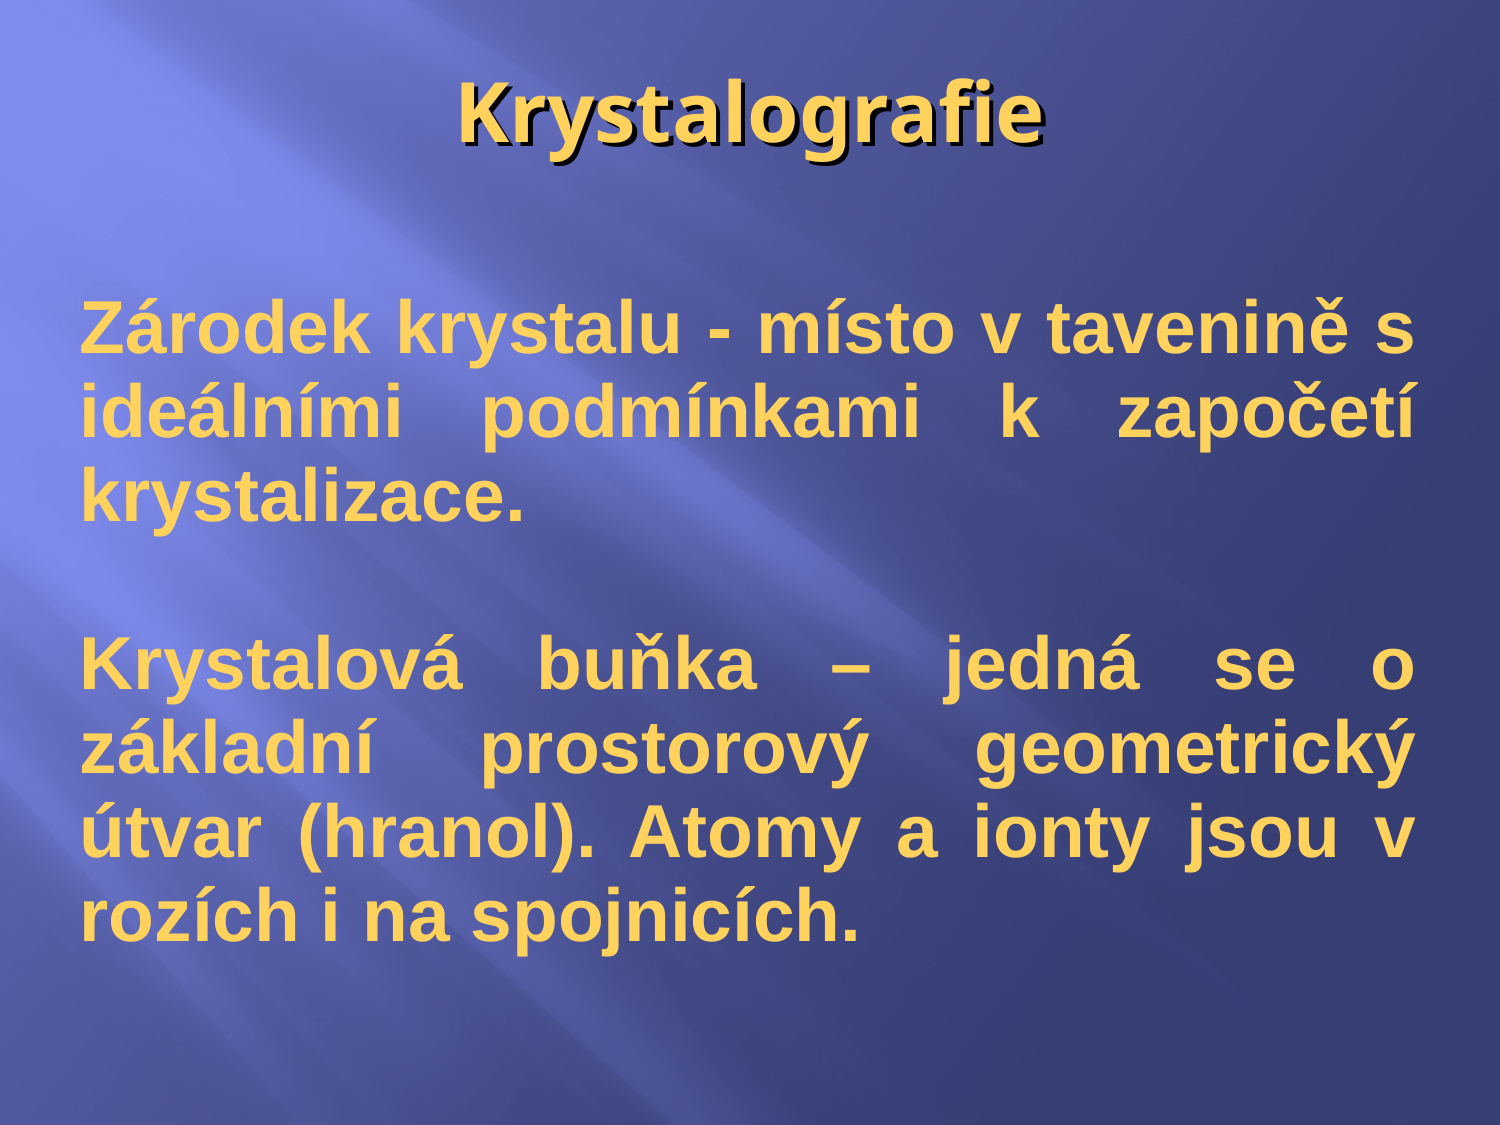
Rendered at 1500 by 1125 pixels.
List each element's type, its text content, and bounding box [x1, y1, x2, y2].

picture [0, 0, 1500, 1125]
text_box Zárodek krystalu - místo v tavenině s ideálními podmínkami k započetí krystalizace. Krystalová buňka – jedná se o základní prostorový geometrický útvar (hranol). Atomy a ionty jsou v rozích i na spojnicích. [64, 243, 1447, 1000]
title Krystalografie [75, 45, 1426, 173]
